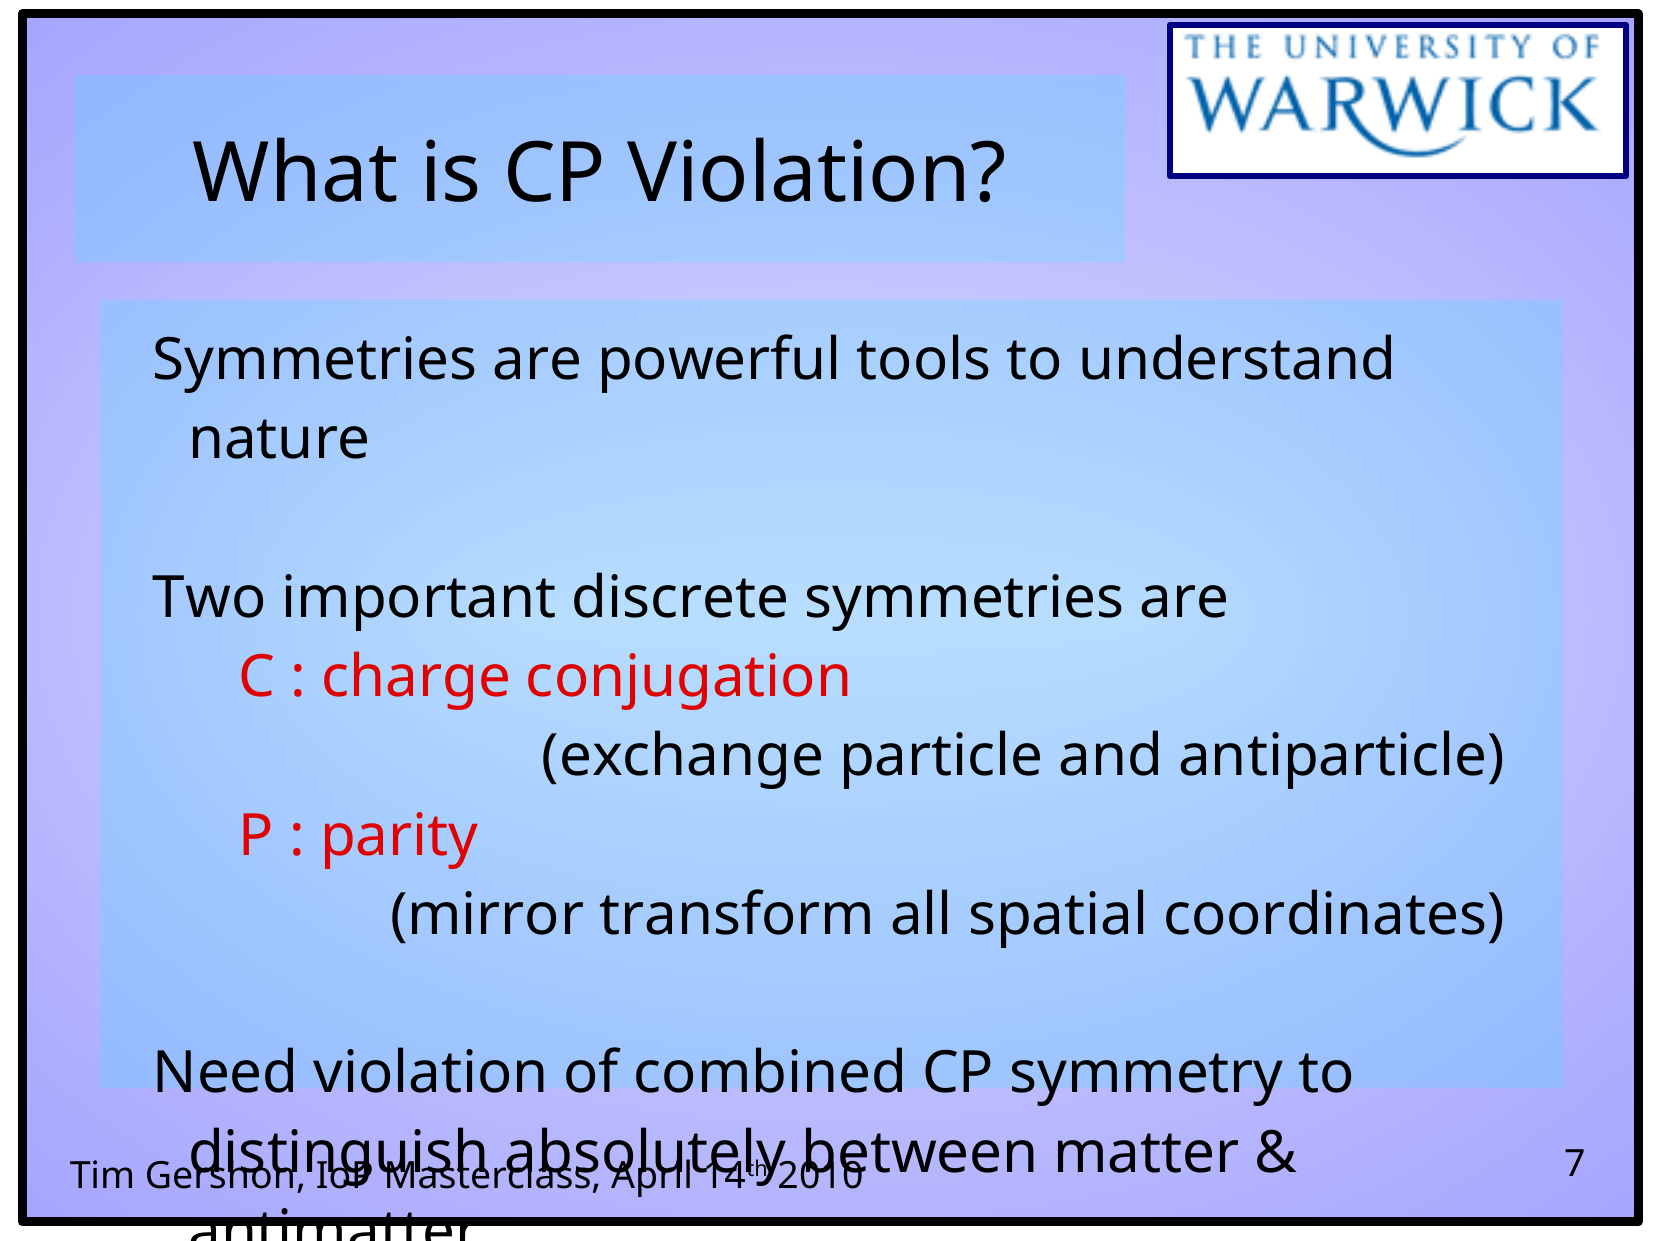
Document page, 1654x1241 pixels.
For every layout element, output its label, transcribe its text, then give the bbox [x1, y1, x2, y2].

text_box [22, 13, 1639, 1222]
text_box Symmetries are powerful tools to understand nature Two important discrete symmetries are C : charge conjugation (exchange particle and antiparticle) P : parity (mirror transform all spatial coordinates) Need violation of combined CP symmetry to distinguish absolutely between matter & antimatter [102, 310, 1520, 1041]
text_box What is CP Violation? [75, 75, 1126, 263]
text_box <number> [1537, 1125, 1613, 1201]
text_box Tim Gershon, IoP Masterclass, April 14th 2010 [72, 1136, 861, 1212]
picture [1172, 27, 1623, 174]
